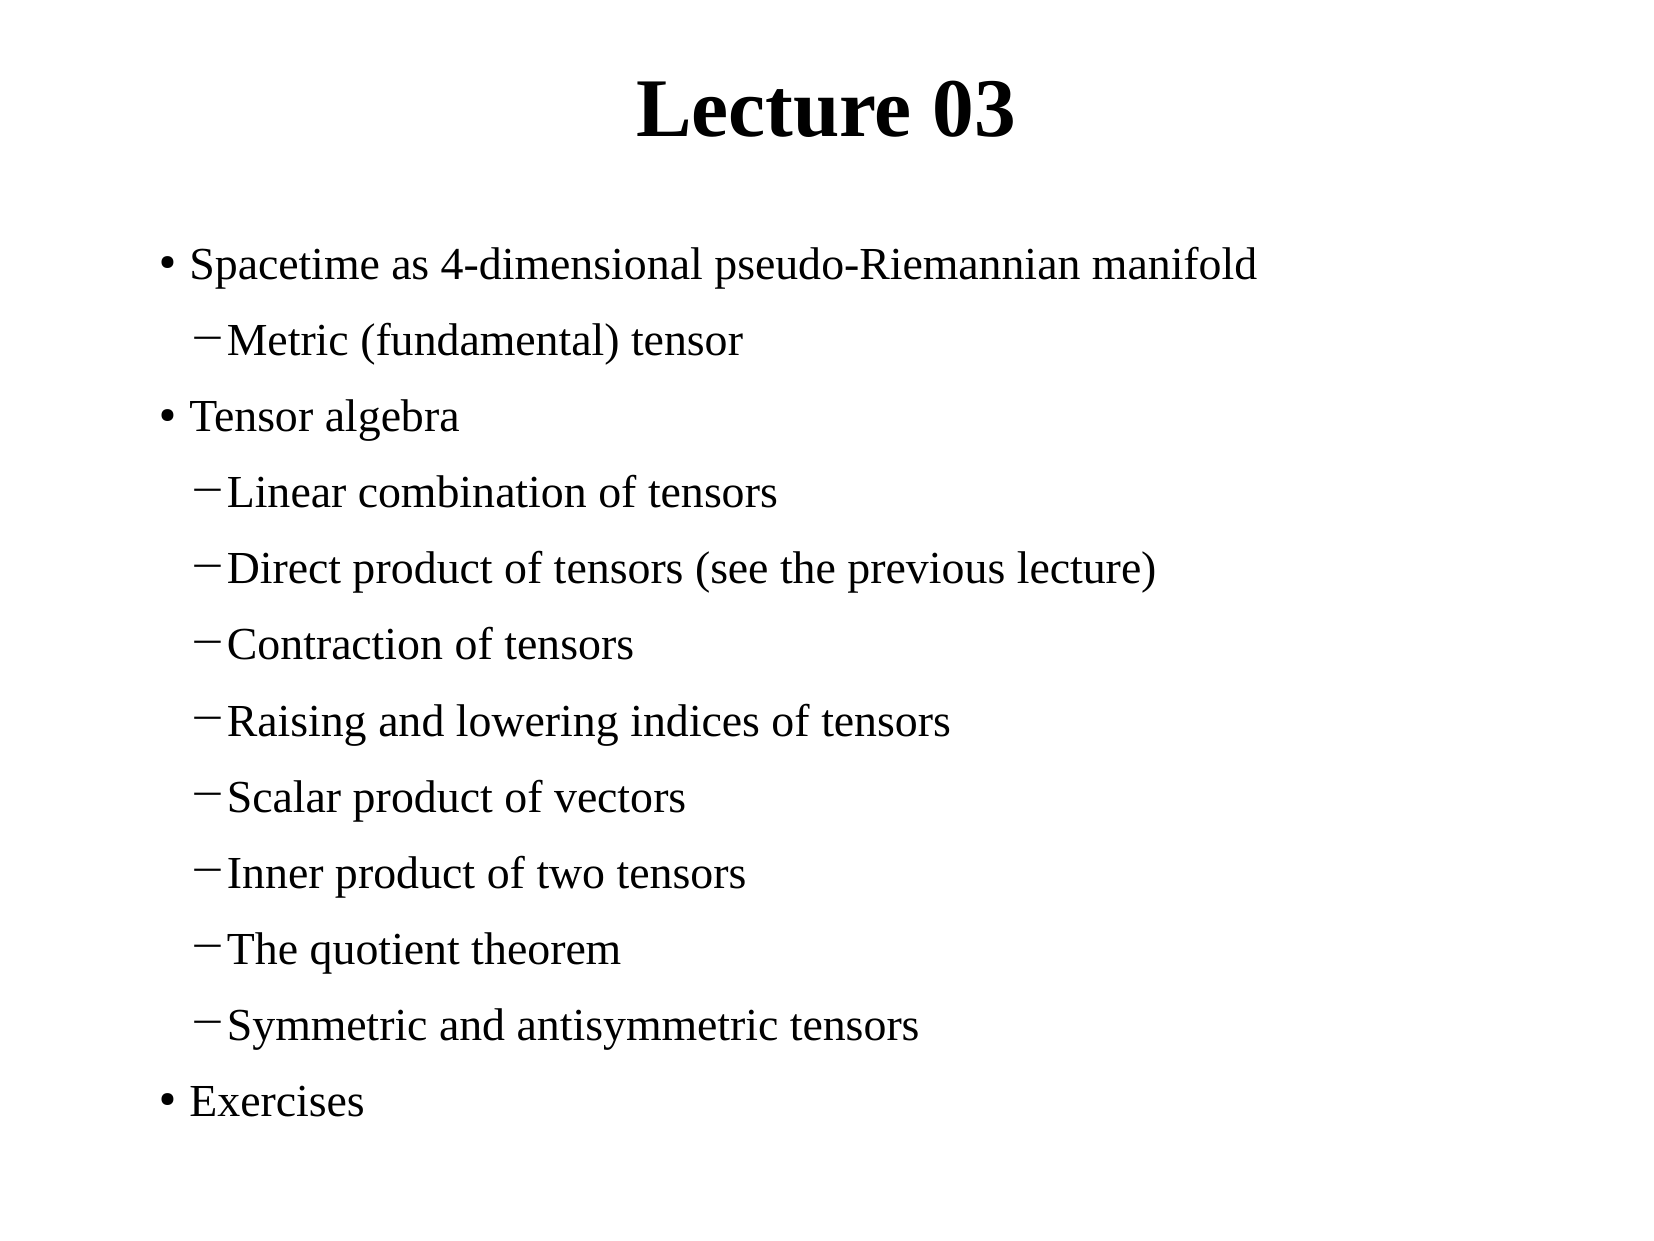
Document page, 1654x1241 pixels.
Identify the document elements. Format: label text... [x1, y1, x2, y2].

list Spacetime as 4-dimensional pseudo-Riemannian manifold Metric (fundamental) tensor Tensor algebra Linear combination of tensors Direct product of tensors (see the previous lecture) Contraction of tensors Raising and lowering indices of tensors Scalar product of vectors Inner product of two tensors The quotient theorem Symmetric and antisymmetric tensors Exercises [159, 213, 1487, 1127]
title Lecture 03 [123, 36, 1529, 181]
